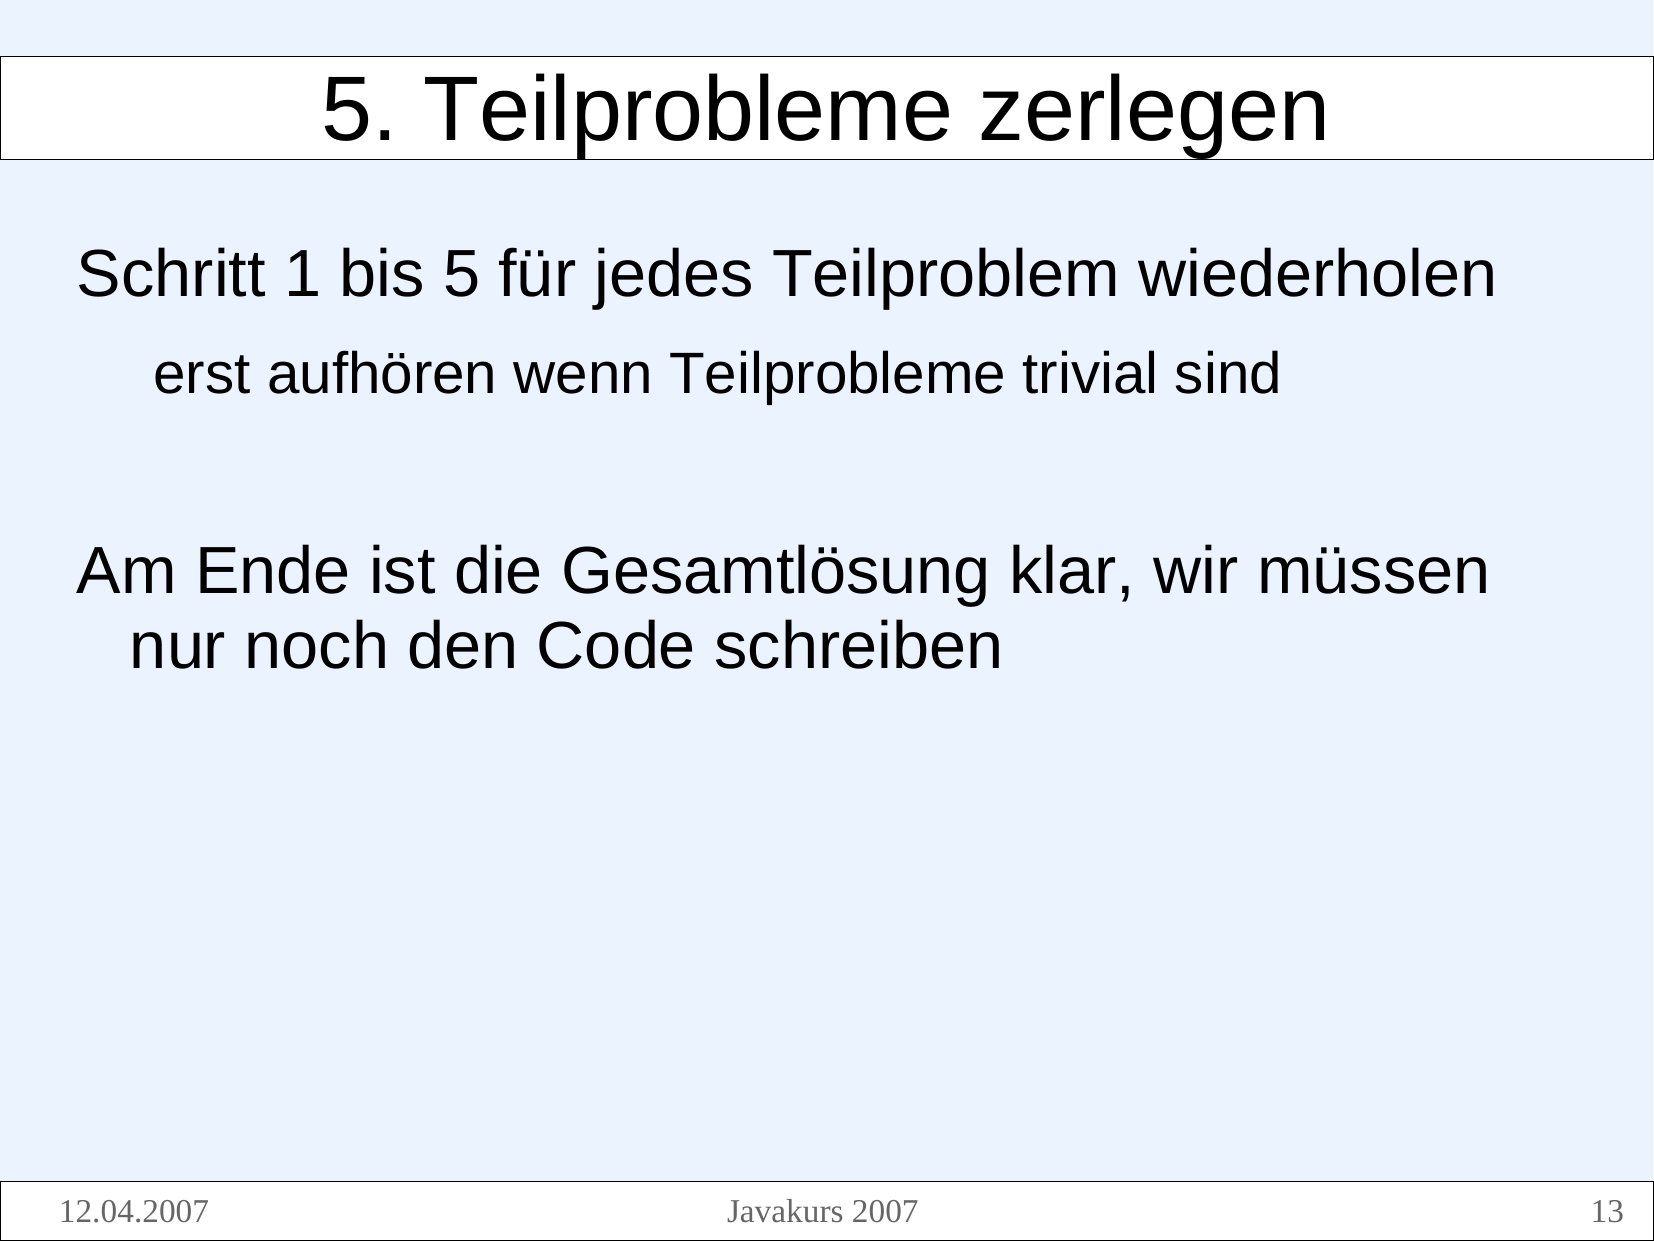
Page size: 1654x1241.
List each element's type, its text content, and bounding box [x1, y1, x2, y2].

title 5. Teilprobleme zerlegen [0, 56, 1654, 160]
list Schritt 1 bis 5 für jedes Teilproblem wiederholen erst aufhören wenn Teilprobleme trivial sind Am Ende ist die Gesamtlösung klar, wir müssen nur noch den Code schreiben [59, 236, 1595, 1152]
